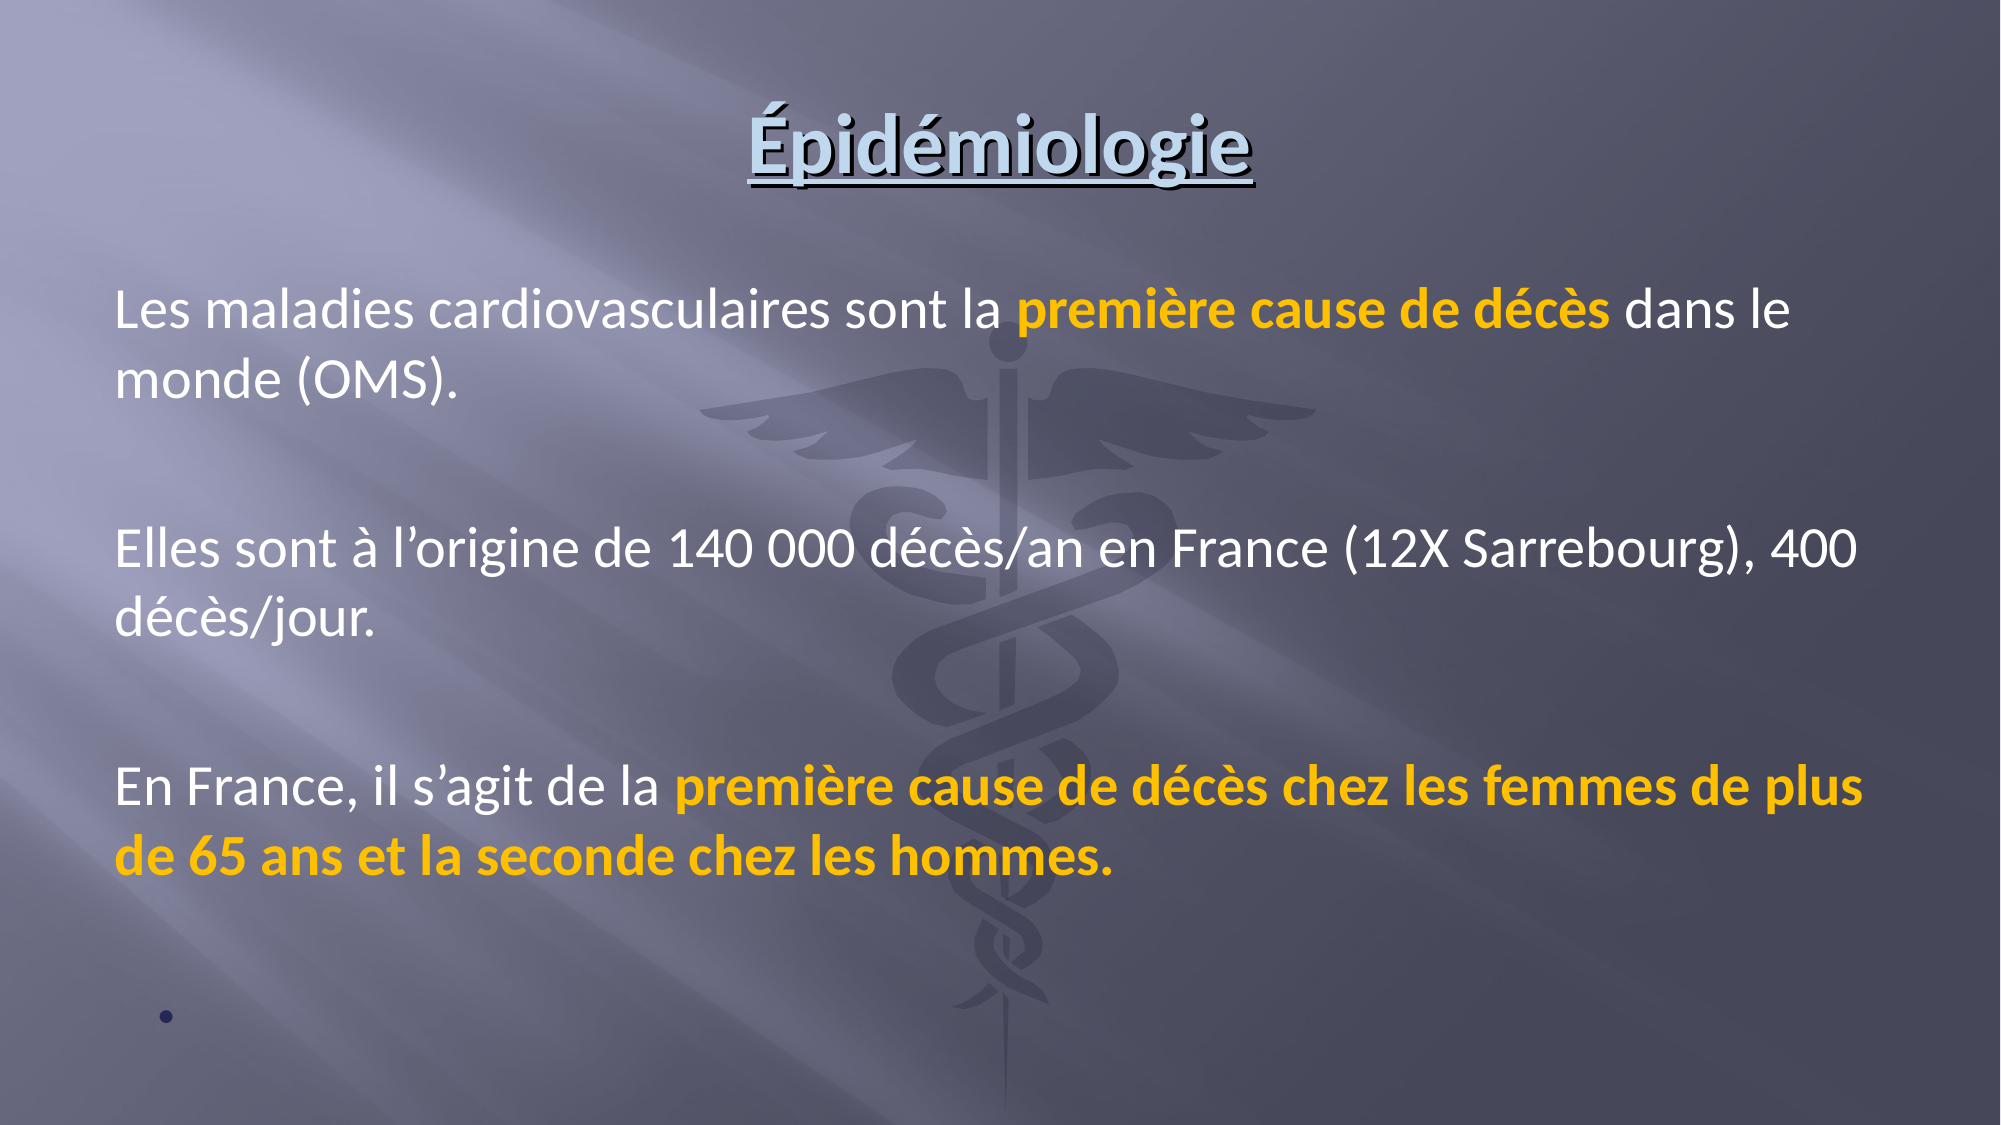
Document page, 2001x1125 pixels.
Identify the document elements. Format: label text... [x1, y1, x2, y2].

list Les maladies cardiovasculaires sont la première cause de décès dans le monde (OMS). Elles sont à l’origine de 140 000 décès/an en France (12X Sarrebourg), 400 décès/jour. En France, il s’agit de la première cause de décès chez les femmes de plus de 65 ans et la seconde chez les hommes. [99, 262, 1900, 1036]
title Épidémiologie [99, 45, 1900, 233]
